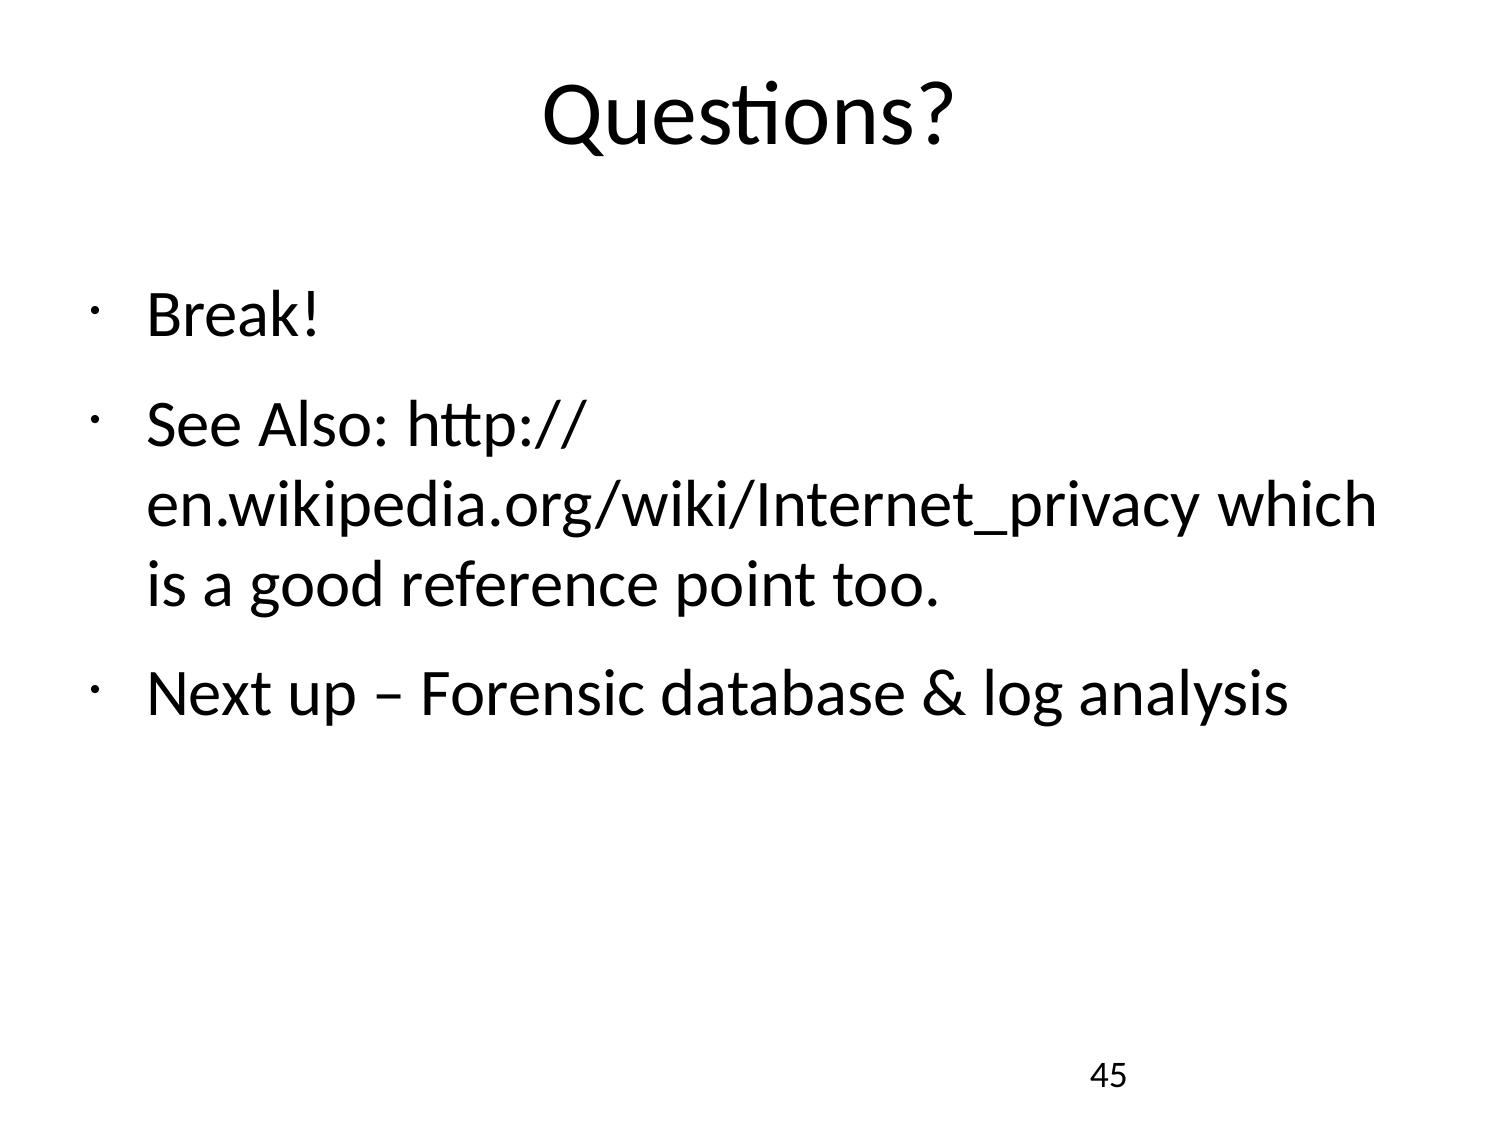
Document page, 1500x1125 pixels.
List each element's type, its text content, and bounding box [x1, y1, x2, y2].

list Break! See Also: http://en.wikipedia.org/wiki/Internet_privacy which is a good reference point too. Next up – Forensic database & log analysis [75, 262, 1425, 1005]
slide_number <number> [1074, 1042, 1425, 1103]
title Questions? [75, 45, 1425, 233]
